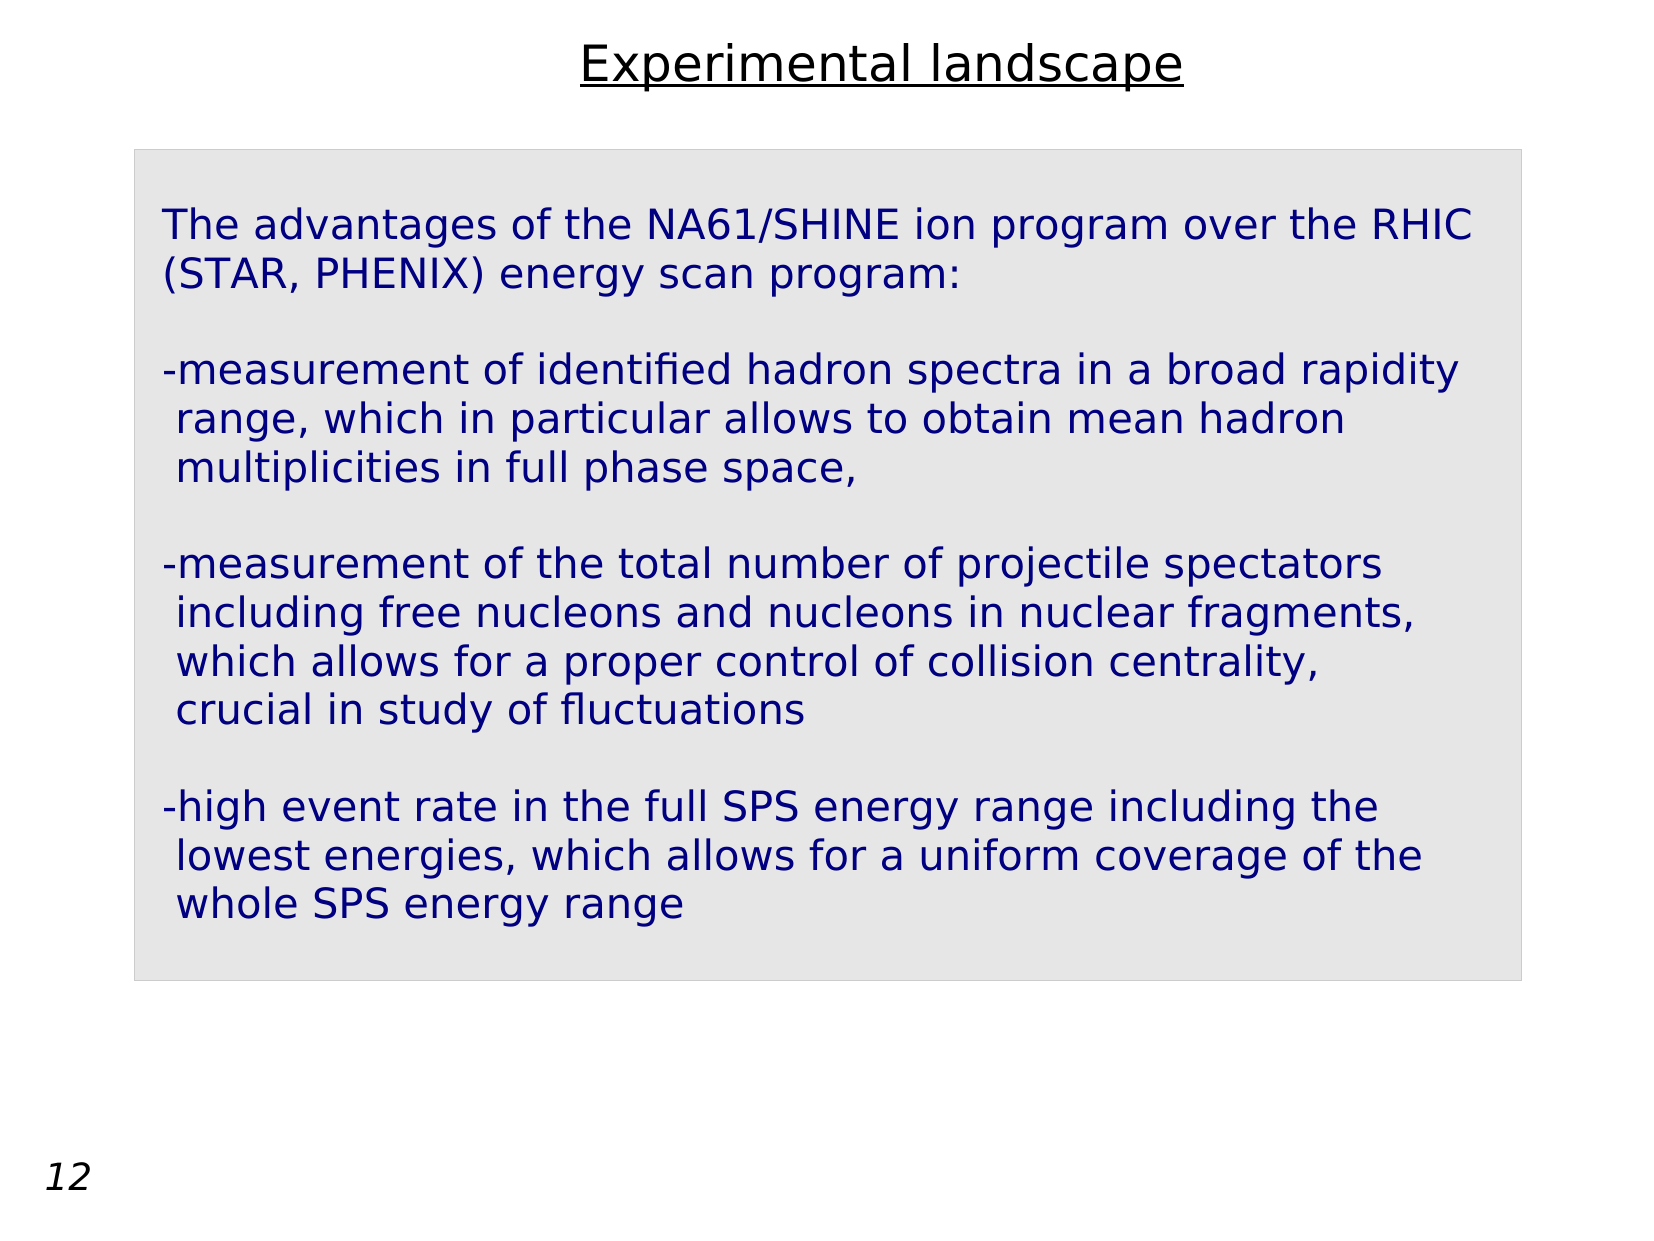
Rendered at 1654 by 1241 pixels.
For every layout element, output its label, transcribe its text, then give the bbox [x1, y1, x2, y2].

text_box [134, 149, 1522, 981]
text_box Experimental landscape [579, 34, 1185, 93]
text_box The advantages of the NA61/SHINE ion program over the RHIC (STAR, PHENIX) energy scan program: -measurement of identified hadron spectra in a broad rapidity range, which in particular allows to obtain mean hadron multiplicities in full phase space, -measurement of the total number of projectile spectators including free nucleons and nucleons in nuclear fragments, which allows for a proper control of collision centrality, crucial in study of fluctuations -high event rate in the full SPS energy range including the lowest energies, which allows for a uniform coverage of the whole SPS energy range [162, 200, 1484, 977]
